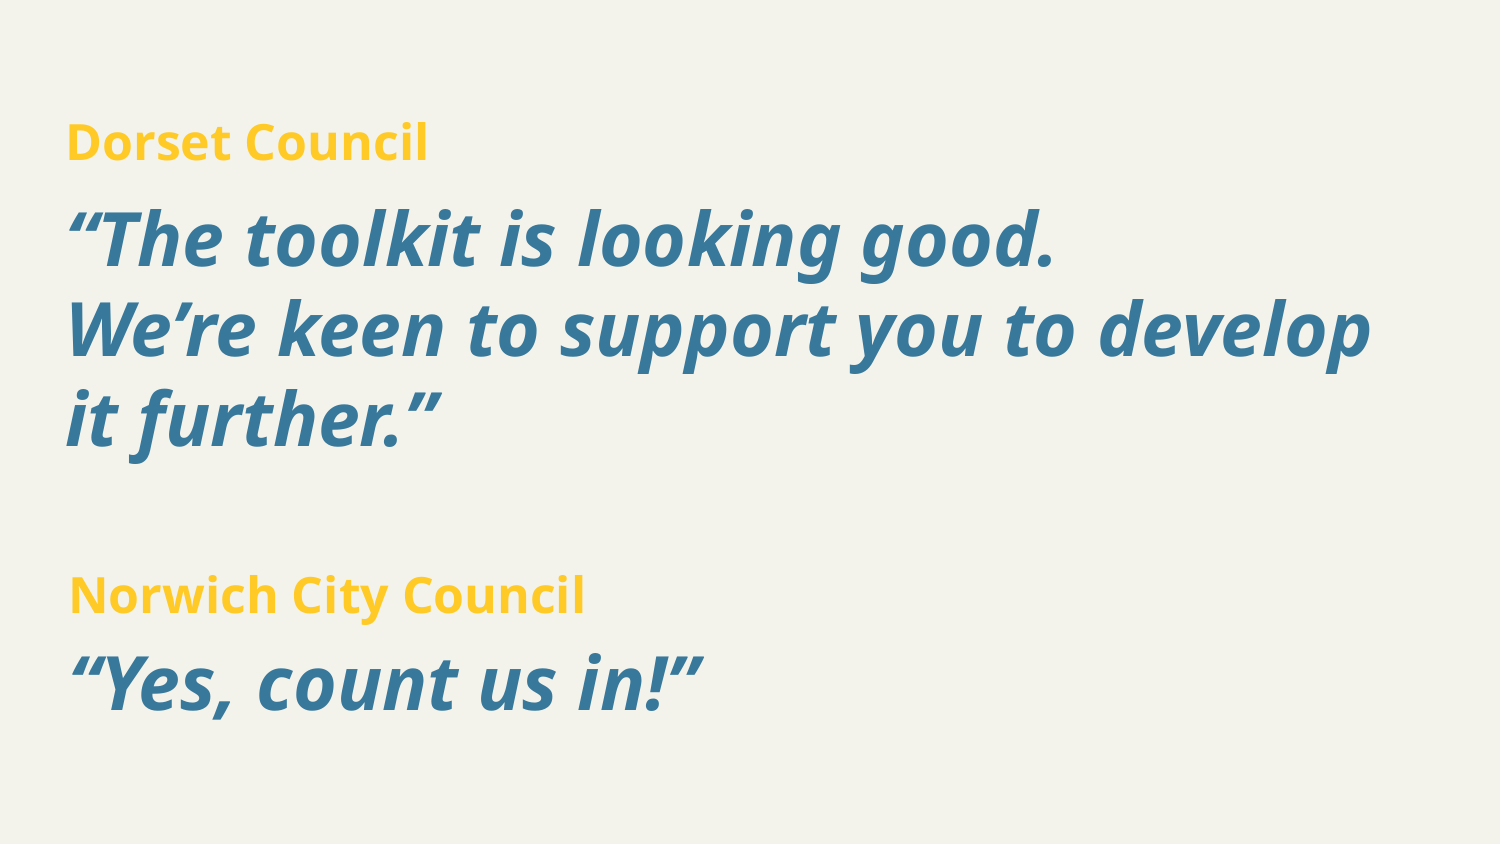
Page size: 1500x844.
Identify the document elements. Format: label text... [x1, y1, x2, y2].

title “Yes, count us in!” [68, 664, 1393, 777]
title Dorset Council [65, 70, 1500, 212]
title “The toolkit is looking good. We’re keen to support you to develop it further.” [65, 212, 1390, 462]
title Norwich City Council [68, 522, 1500, 664]
